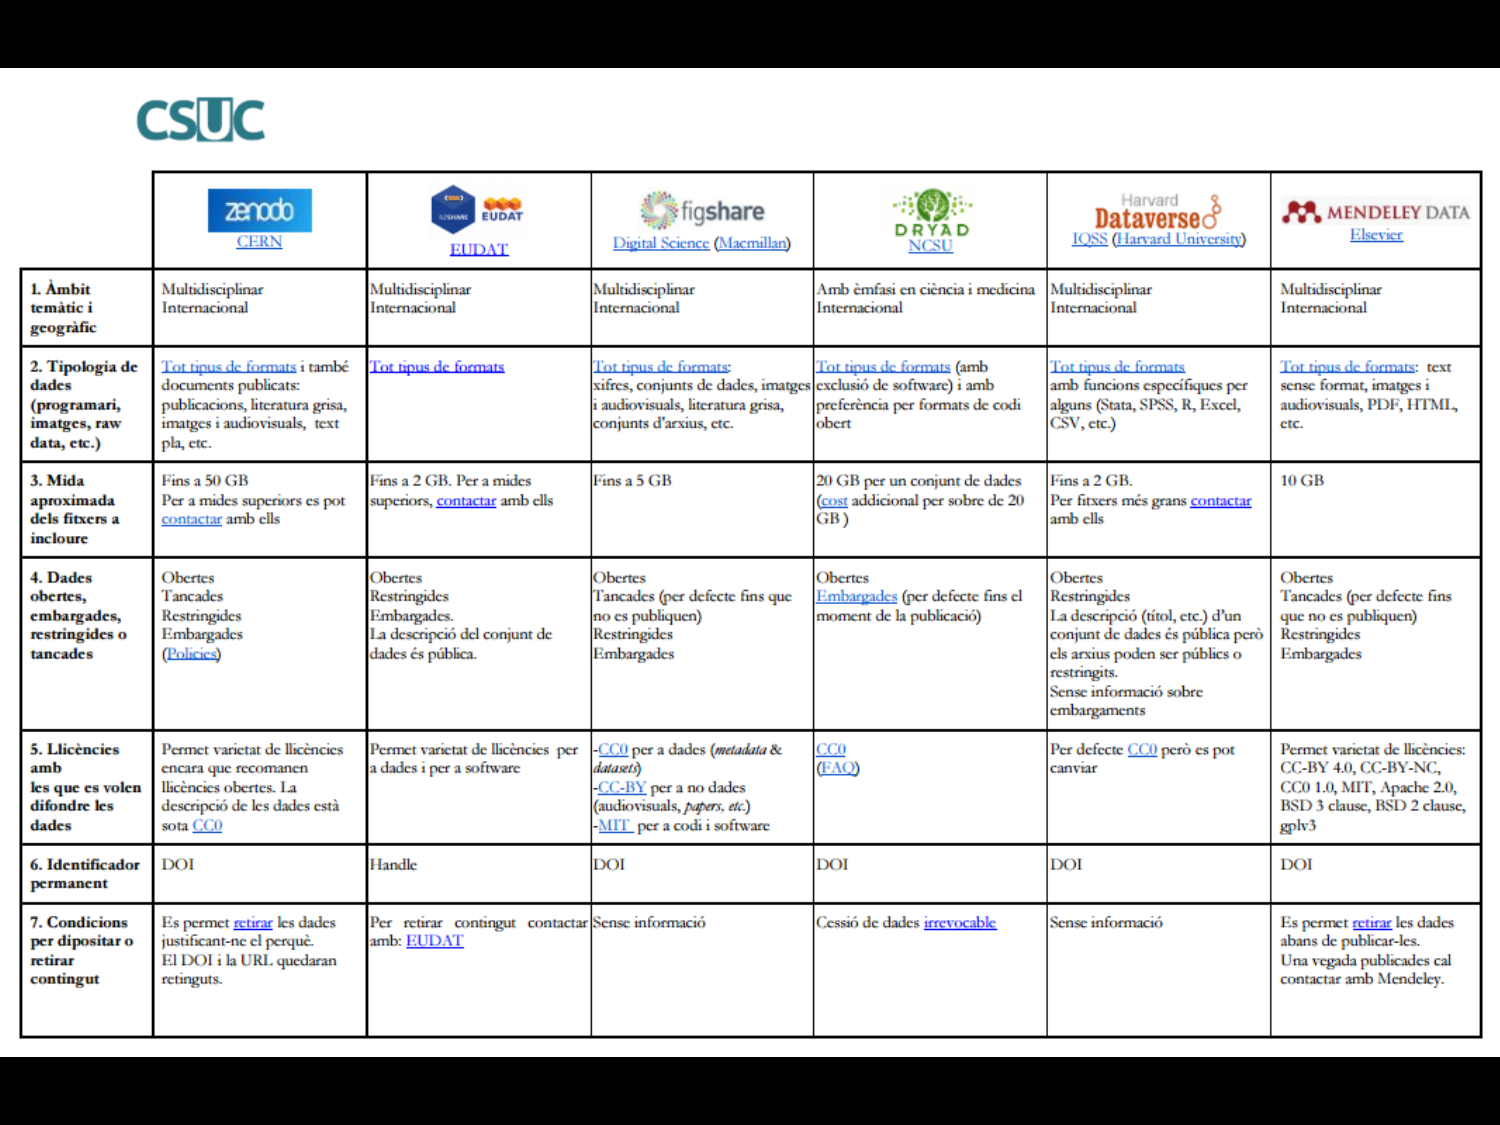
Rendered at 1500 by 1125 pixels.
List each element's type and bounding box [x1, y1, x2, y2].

picture [0, 68, 1500, 1057]
